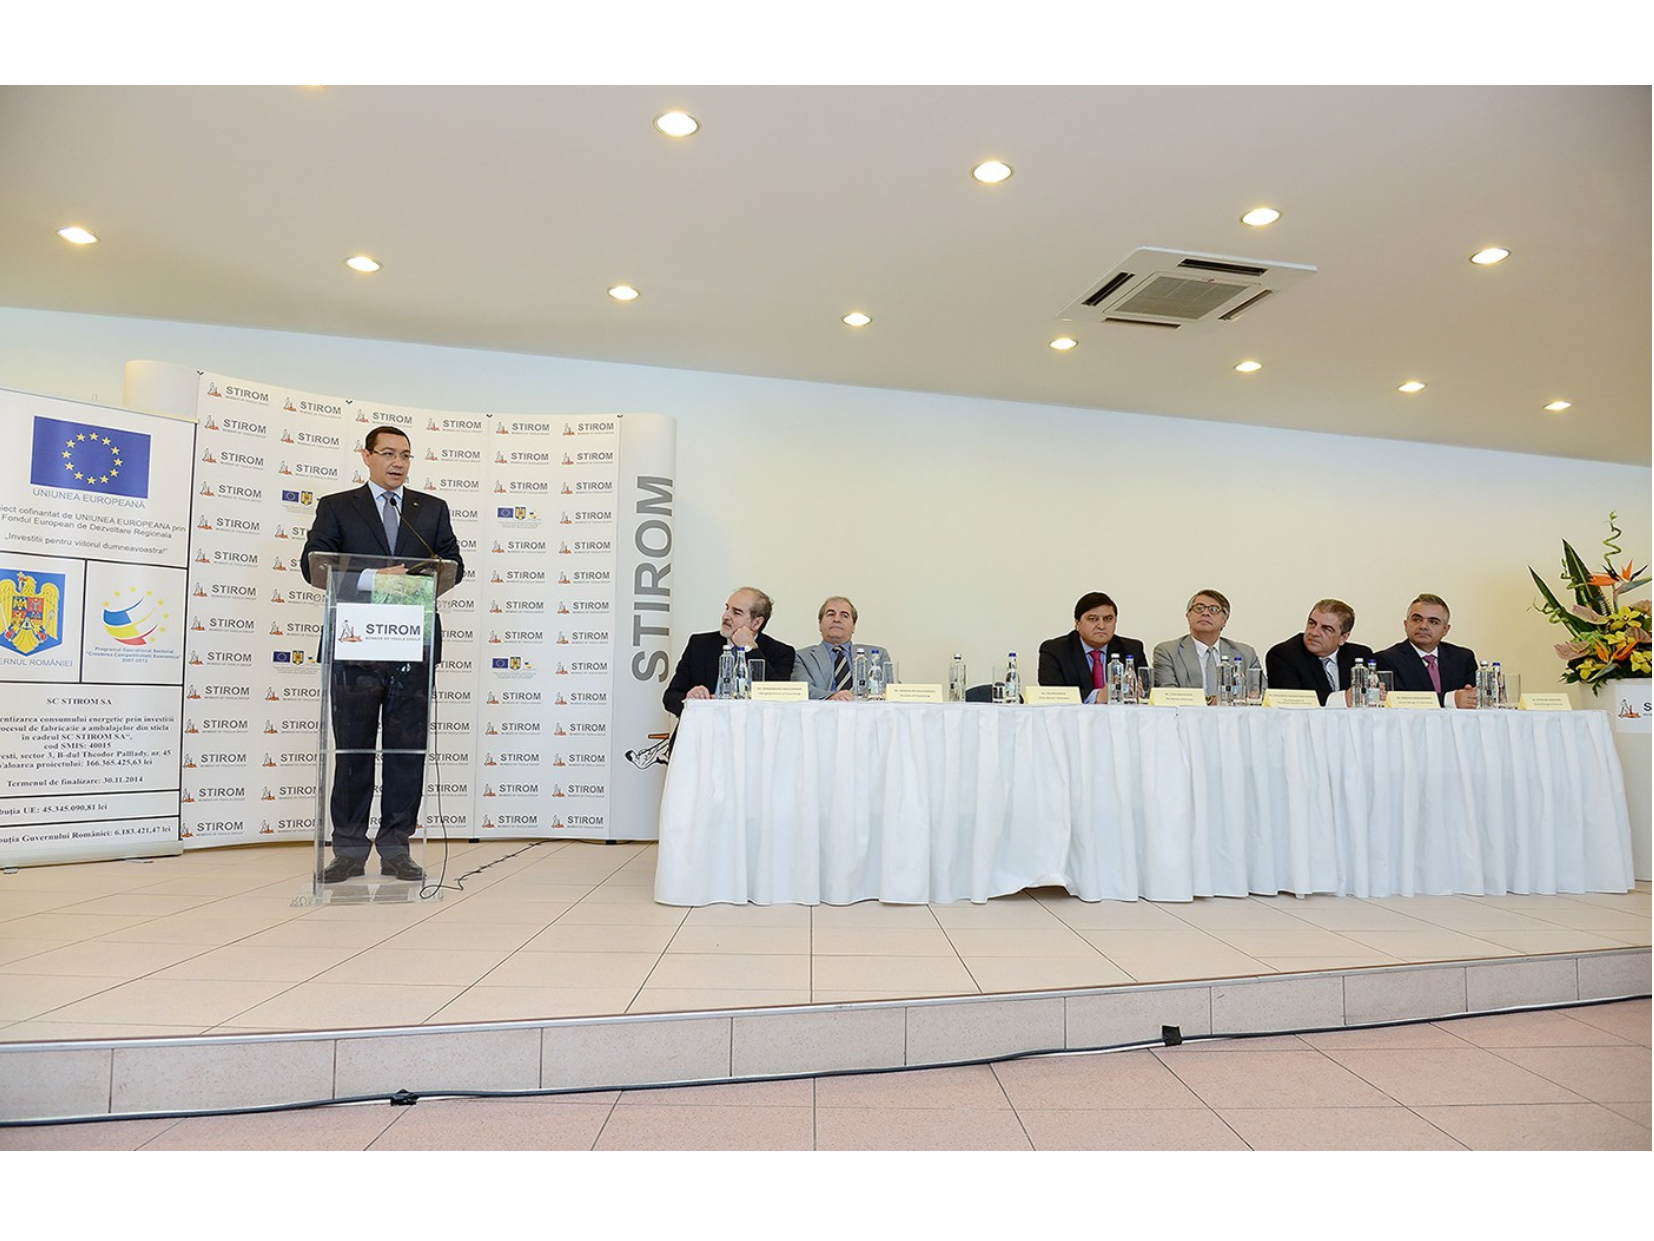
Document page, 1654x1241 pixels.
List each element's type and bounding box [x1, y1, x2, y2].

picture [0, 85, 1652, 1151]
